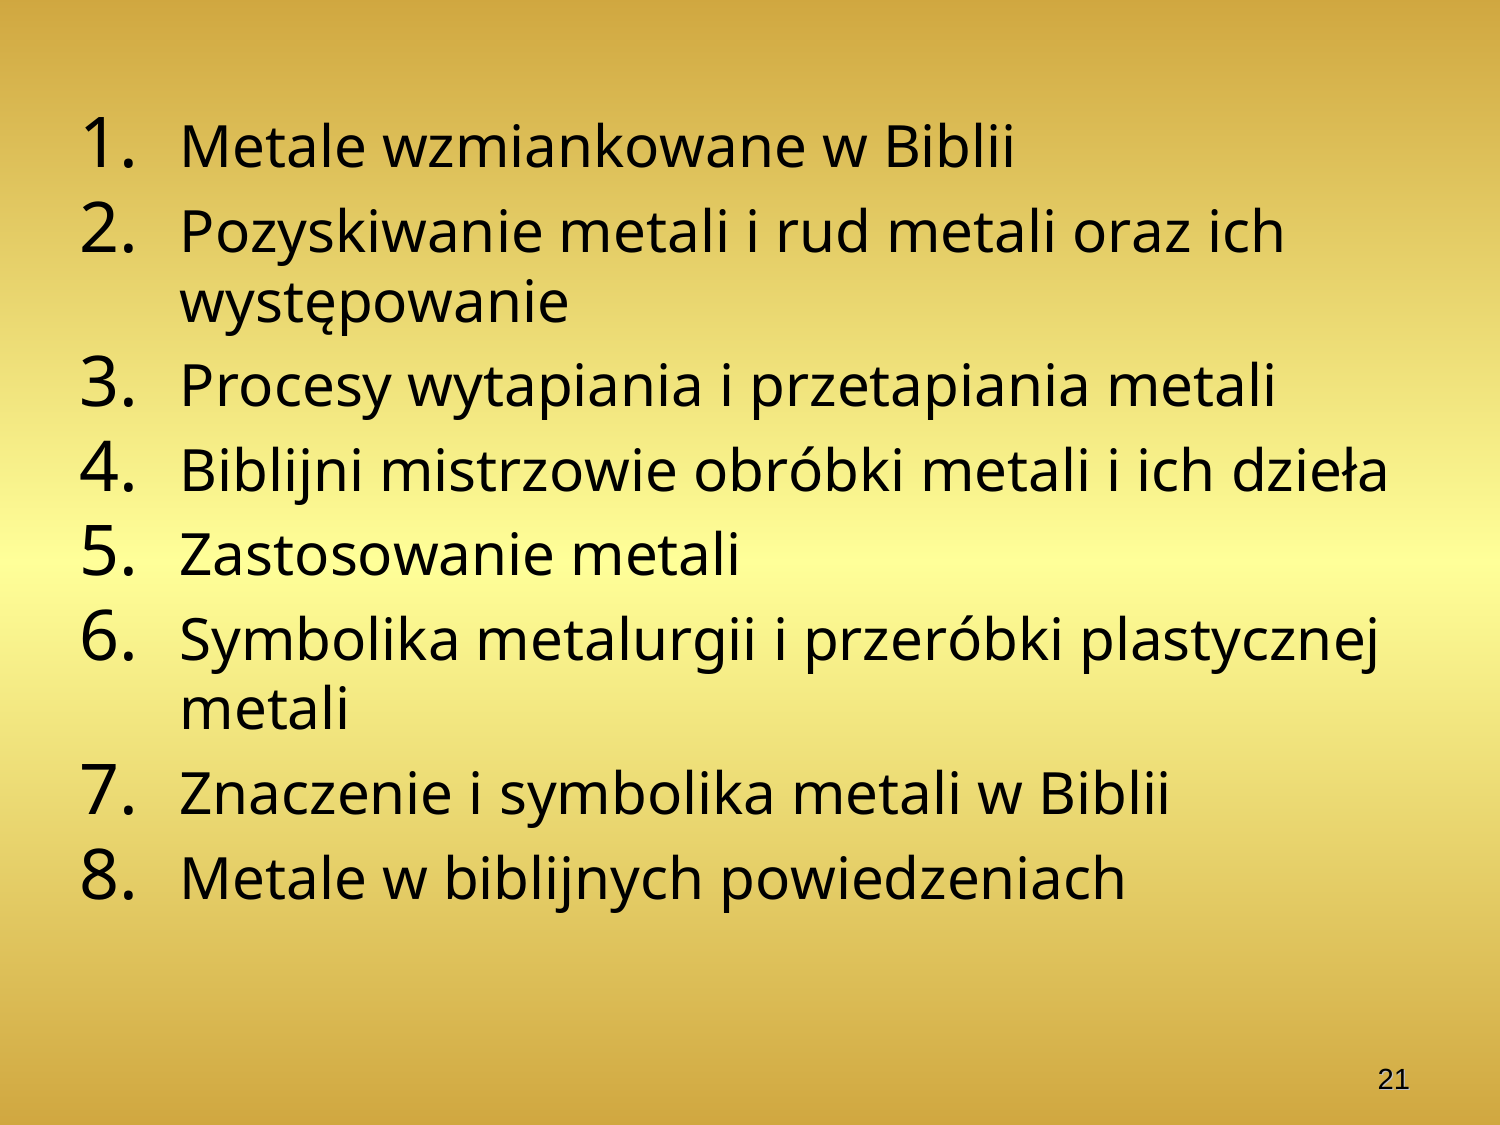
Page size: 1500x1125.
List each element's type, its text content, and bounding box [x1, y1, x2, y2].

list Metale wzmiankowane w Biblii Pozyskiwanie metali i rud metali oraz ich występowanie Procesy wytapiania i przetapiania metali Biblijni mistrzowie obróbki metali i ich dzieła Zastosowanie metali Symbolika metalurgii i przeróbki plastycznej metali Znaczenie i symbolika metali w Biblii Metale w biblijnych powiedzeniach [64, 101, 1415, 1047]
text_box 39 [1074, 1024, 1426, 1103]
